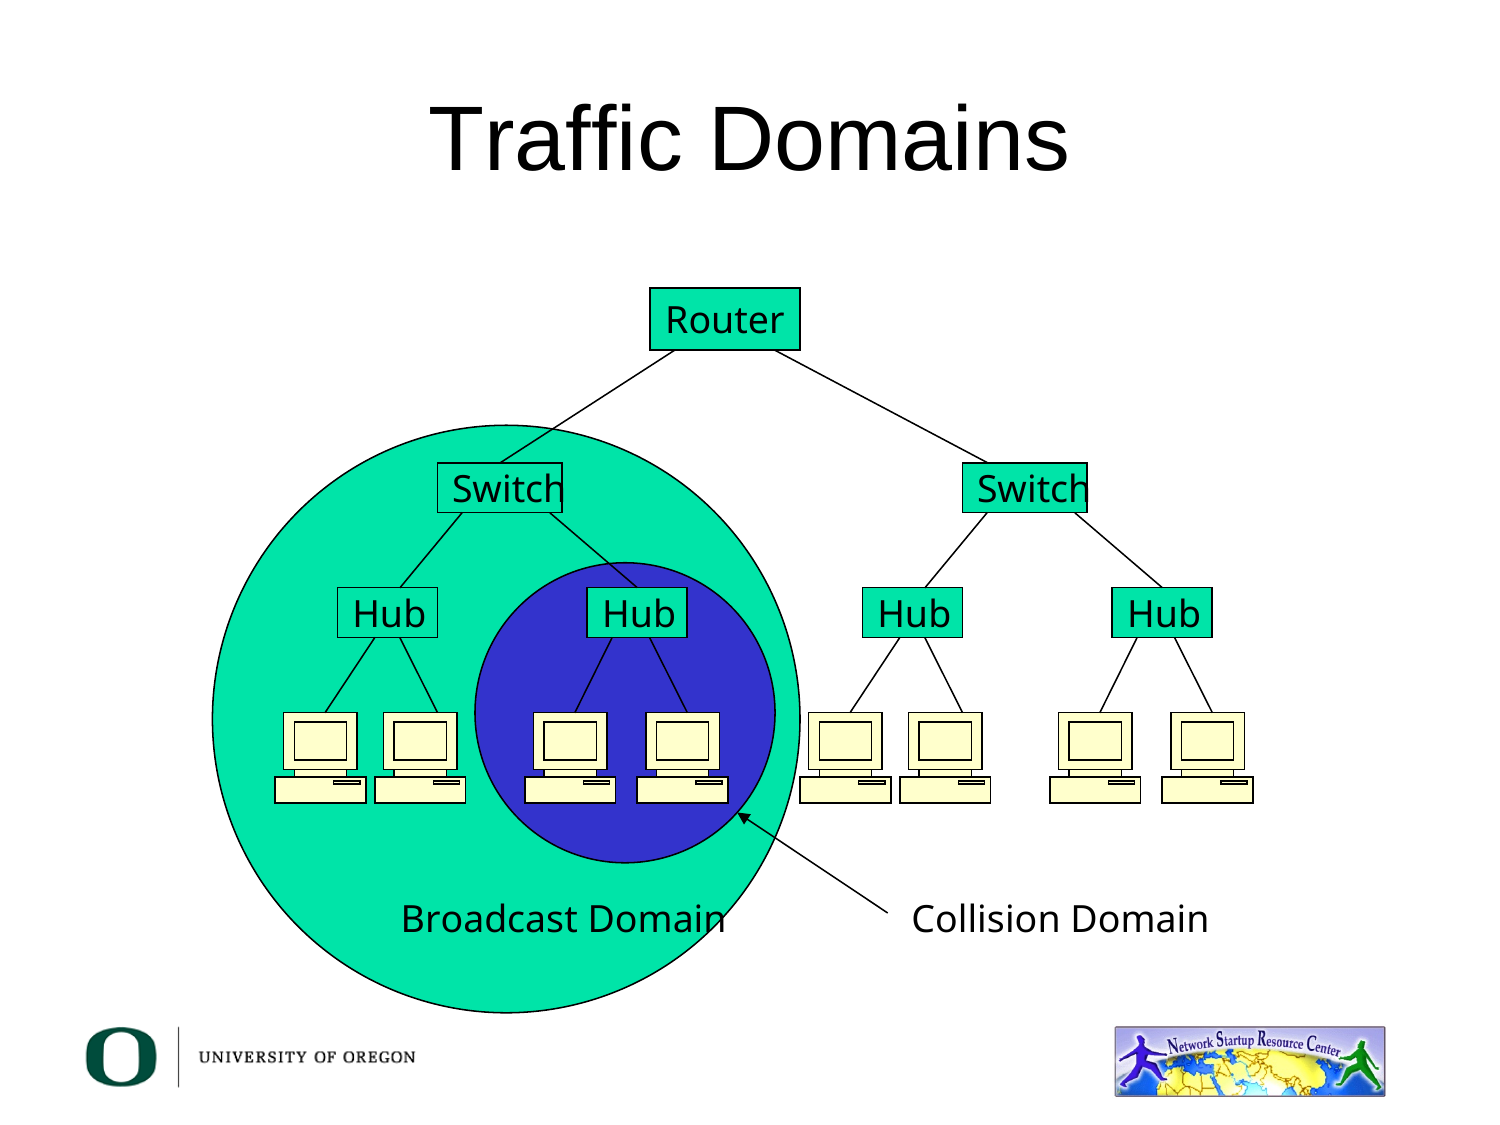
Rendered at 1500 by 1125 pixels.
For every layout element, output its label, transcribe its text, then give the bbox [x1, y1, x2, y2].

text_box Switch [962, 462, 1088, 513]
text_box Broadcast Domain [385, 887, 742, 948]
text_box Hub [862, 587, 963, 638]
text_box Switch [437, 462, 563, 513]
text_box [375, 713, 465, 803]
text_box [1162, 712, 1254, 804]
text_box Router [650, 287, 801, 351]
text_box Collision Domain [896, 887, 1225, 948]
text_box Hub [337, 587, 438, 638]
text_box [475, 563, 775, 862]
text_box [1049, 712, 1141, 804]
text_box [275, 713, 366, 803]
picture [1112, 1024, 1388, 1099]
picture [75, 1024, 426, 1090]
title Traffic Domains [75, 45, 1426, 233]
text_box [799, 712, 891, 804]
text_box Hub [1112, 587, 1213, 638]
text_box [899, 712, 991, 804]
text_box Hub [587, 587, 688, 638]
